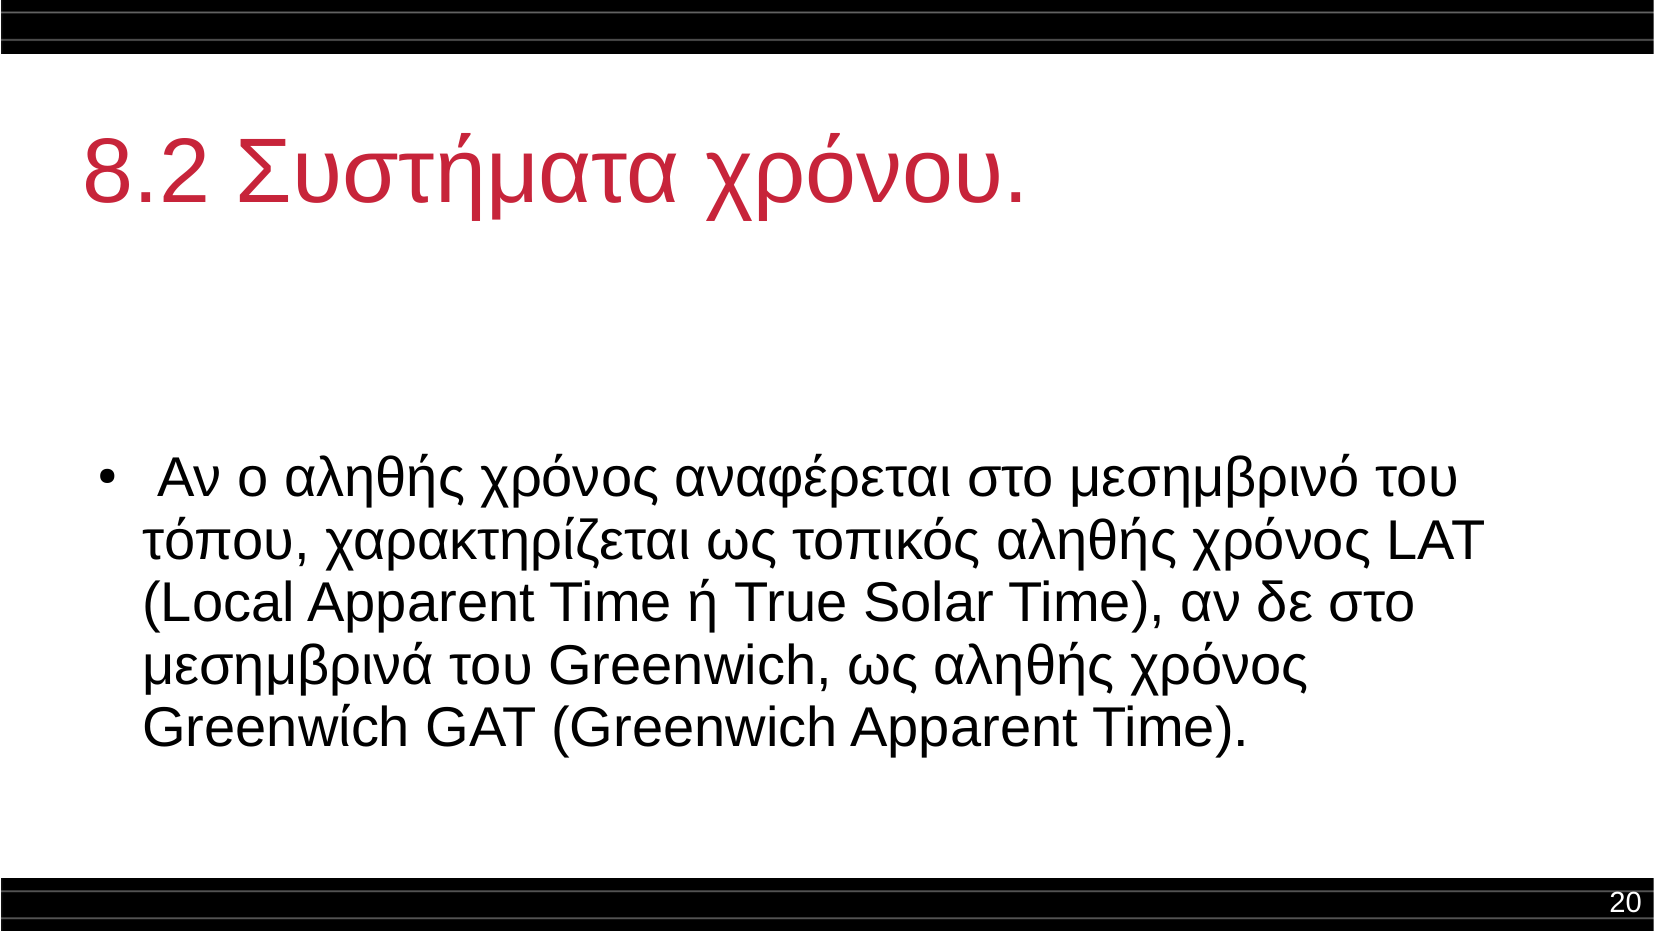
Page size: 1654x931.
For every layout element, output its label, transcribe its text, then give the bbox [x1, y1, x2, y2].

picture [1, 878, 1654, 931]
list Αν ο αληθής χρόνος αναφέρεται στο μεσημβρινό του τόπου, χαρακτηρίζεται ως τοπικός αληθής χρόνος LΑΤ (Local Apparent Time ή True Solar Time), αν δε στο μεσημβρινά του Greenwich, ως αληθής χρόνος Greenwίch GΑΤ (Greenwich Apparent Time). [82, 271, 1571, 851]
title 8.2 Συστήματα χρόνου. [82, 92, 1571, 249]
picture [1, 0, 1654, 54]
